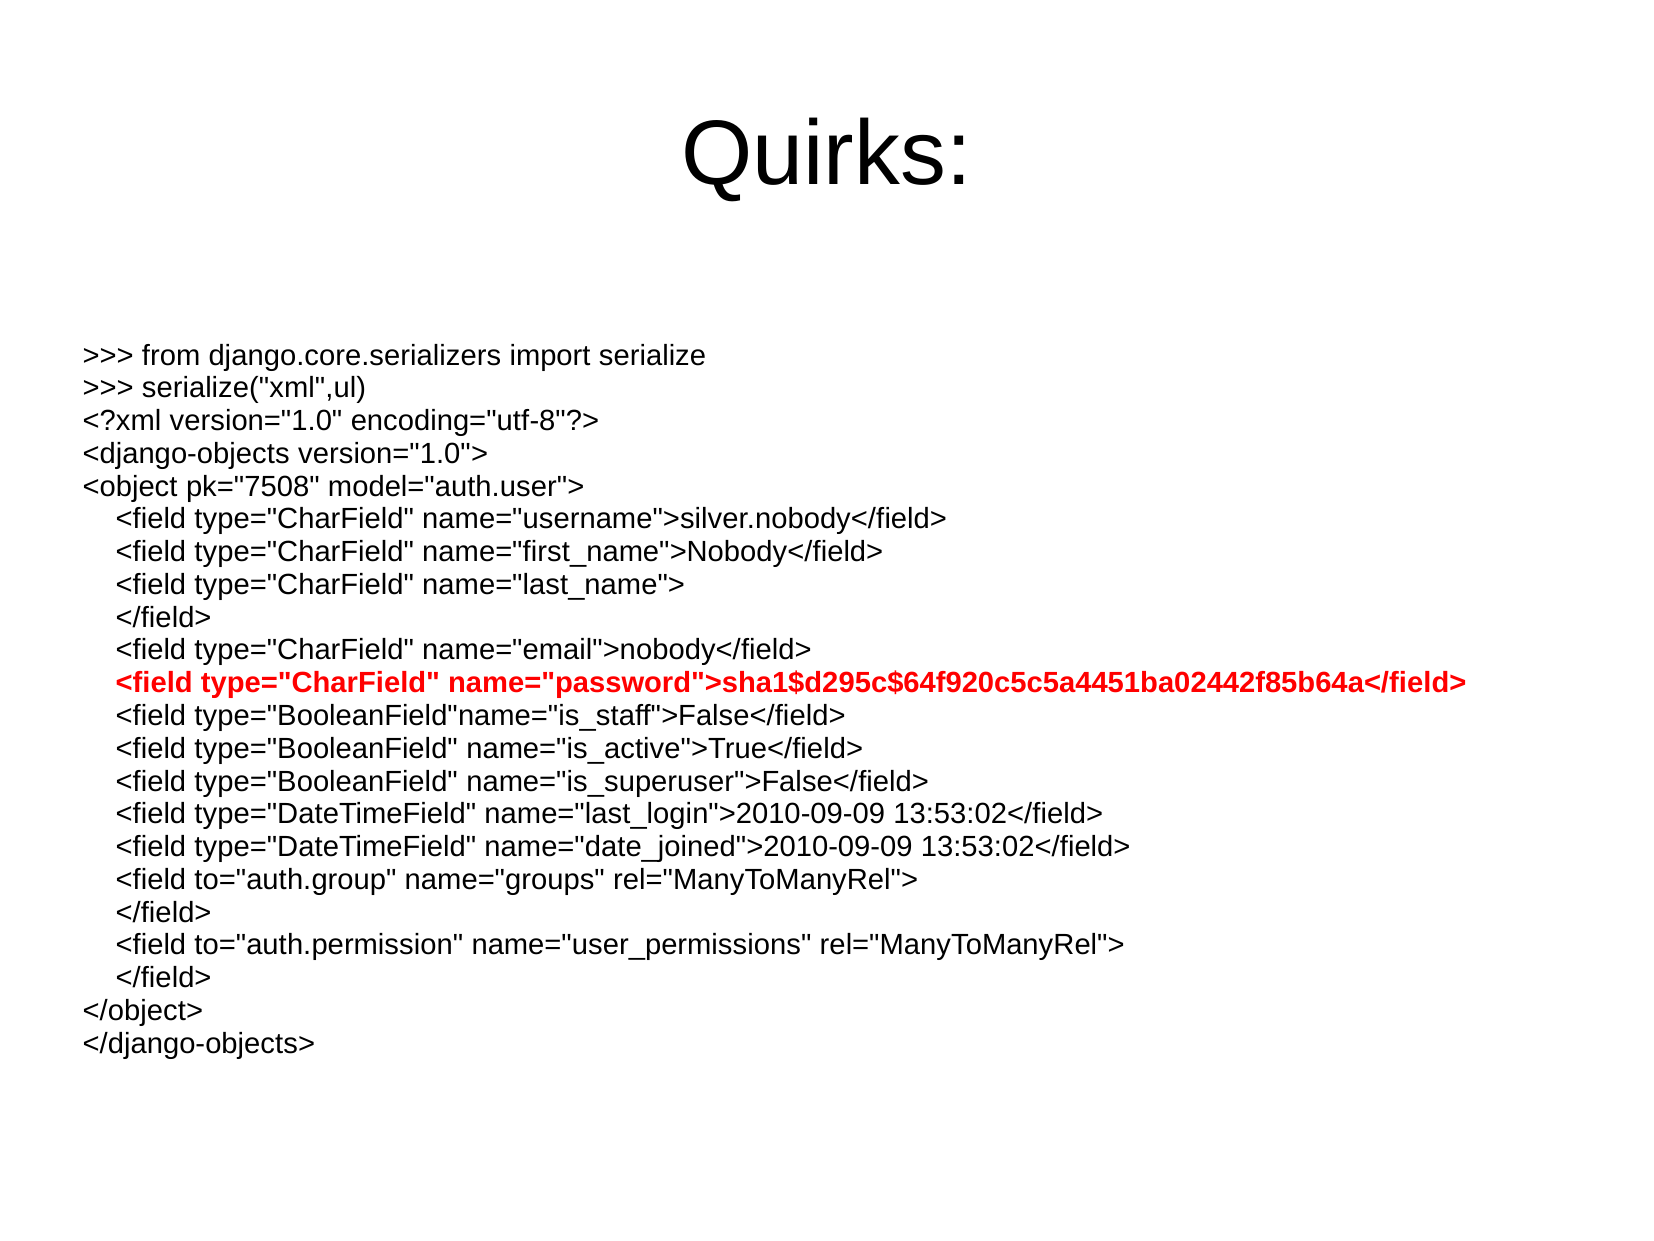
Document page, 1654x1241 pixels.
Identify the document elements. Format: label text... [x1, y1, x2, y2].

subtitle >>> from django.core.serializers import serialize >>> serialize("xml",ul) <?xml version="1.0" encoding="utf-8"?> <django-objects version="1.0"> <object pk="7508" model="auth.user"> <field type="CharField" name="username">silver.nobody</field> <field type="CharField" name="first_name">Nobody</field> <field type="CharField" name="last_name"> </field> <field type="CharField" name="email">nobody</field> <field type="CharField" name="password">sha1$d295c$64f920c5c5a4451ba02442f85b64a</field> <field type="BooleanField"name="is_staff">False</field> <field type="BooleanField" name="is_active">True</field> <field type="BooleanField" name="is_superuser">False</field> <field type="DateTimeField" name="last_login">2010-09-09 13:53:02</field> <field type="DateTimeField" name="date_joined">2010-09-09 13:53:02</field> <field to="auth.group" name="groups" rel="ManyToManyRel"> </field> <field to="auth.permission" name="user_permissions" rel="ManyToManyRel"> </field> </object> </django-objects> [82, 297, 1571, 1101]
title Quirks: [82, 49, 1571, 257]
